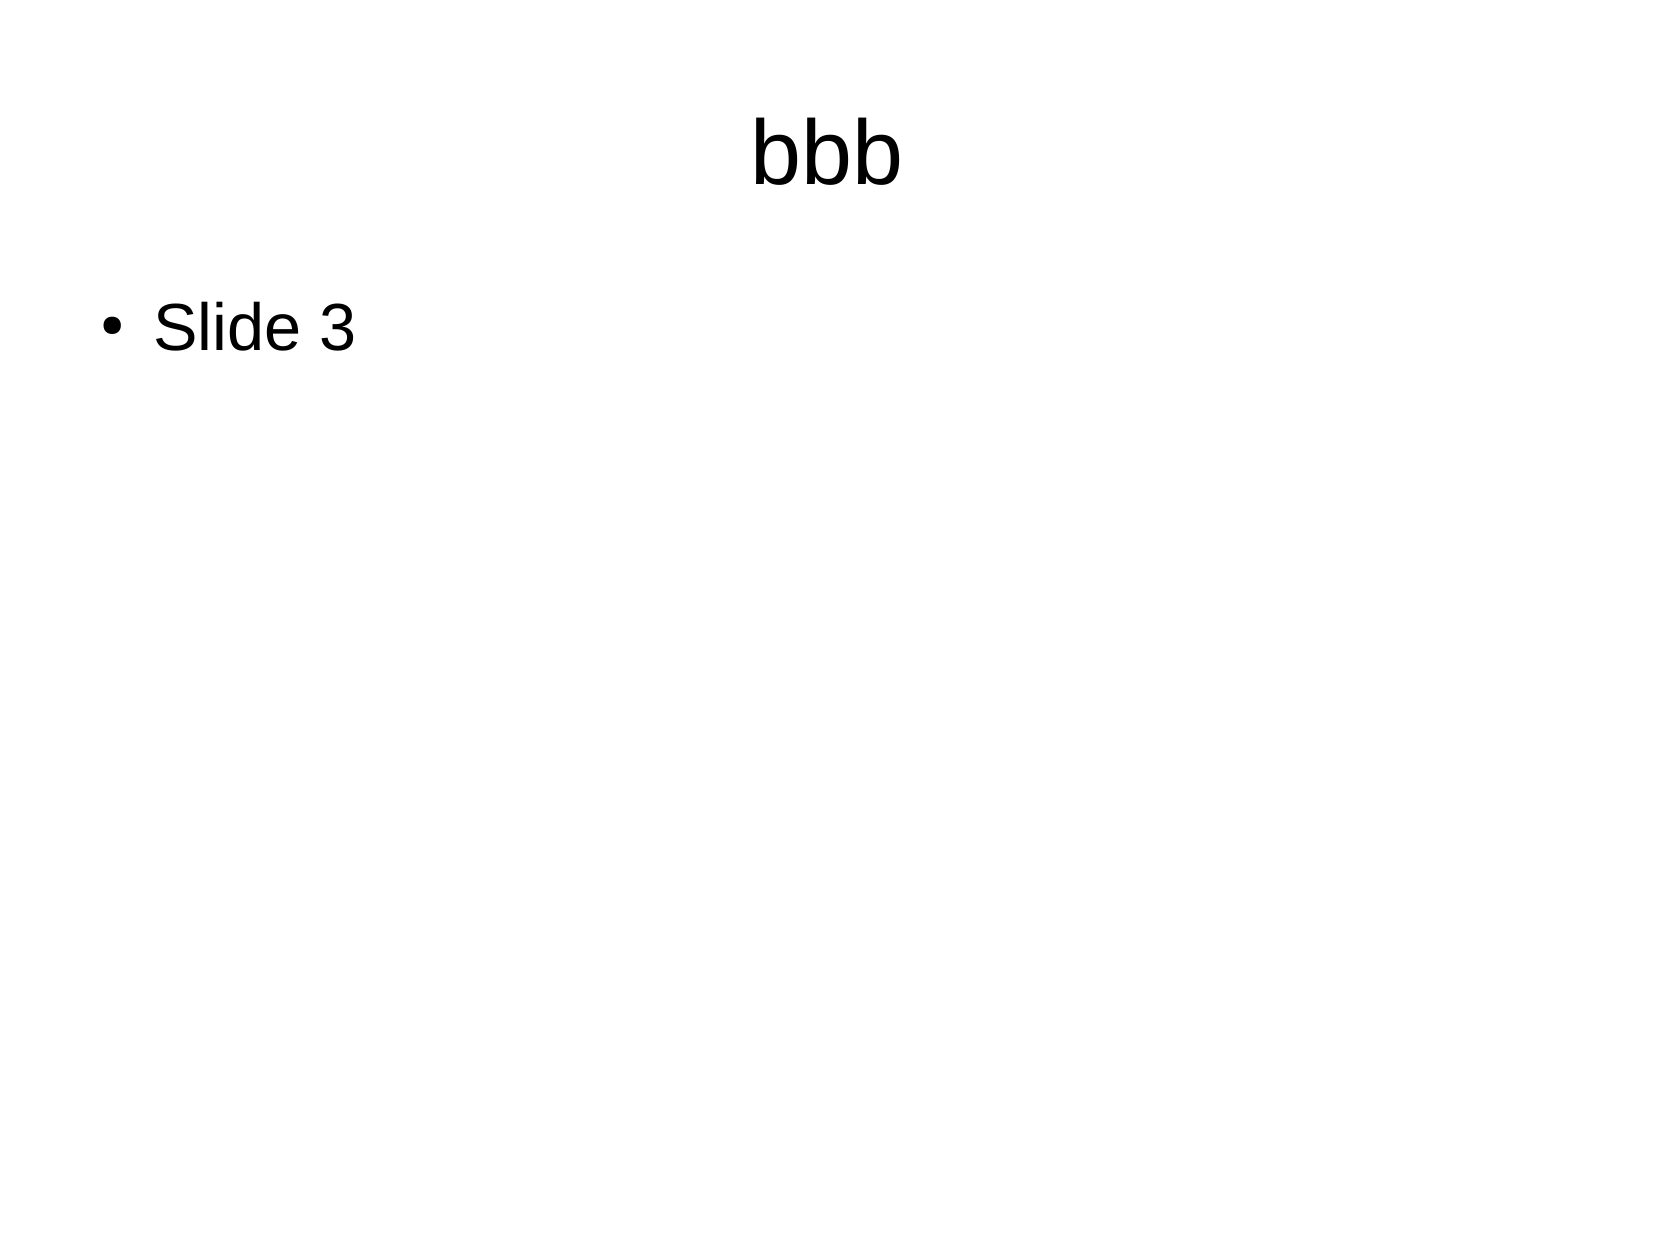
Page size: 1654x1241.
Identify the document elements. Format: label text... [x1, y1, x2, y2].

list <slide-name> [82, 290, 1571, 1010]
title bbb [82, 49, 1571, 257]
